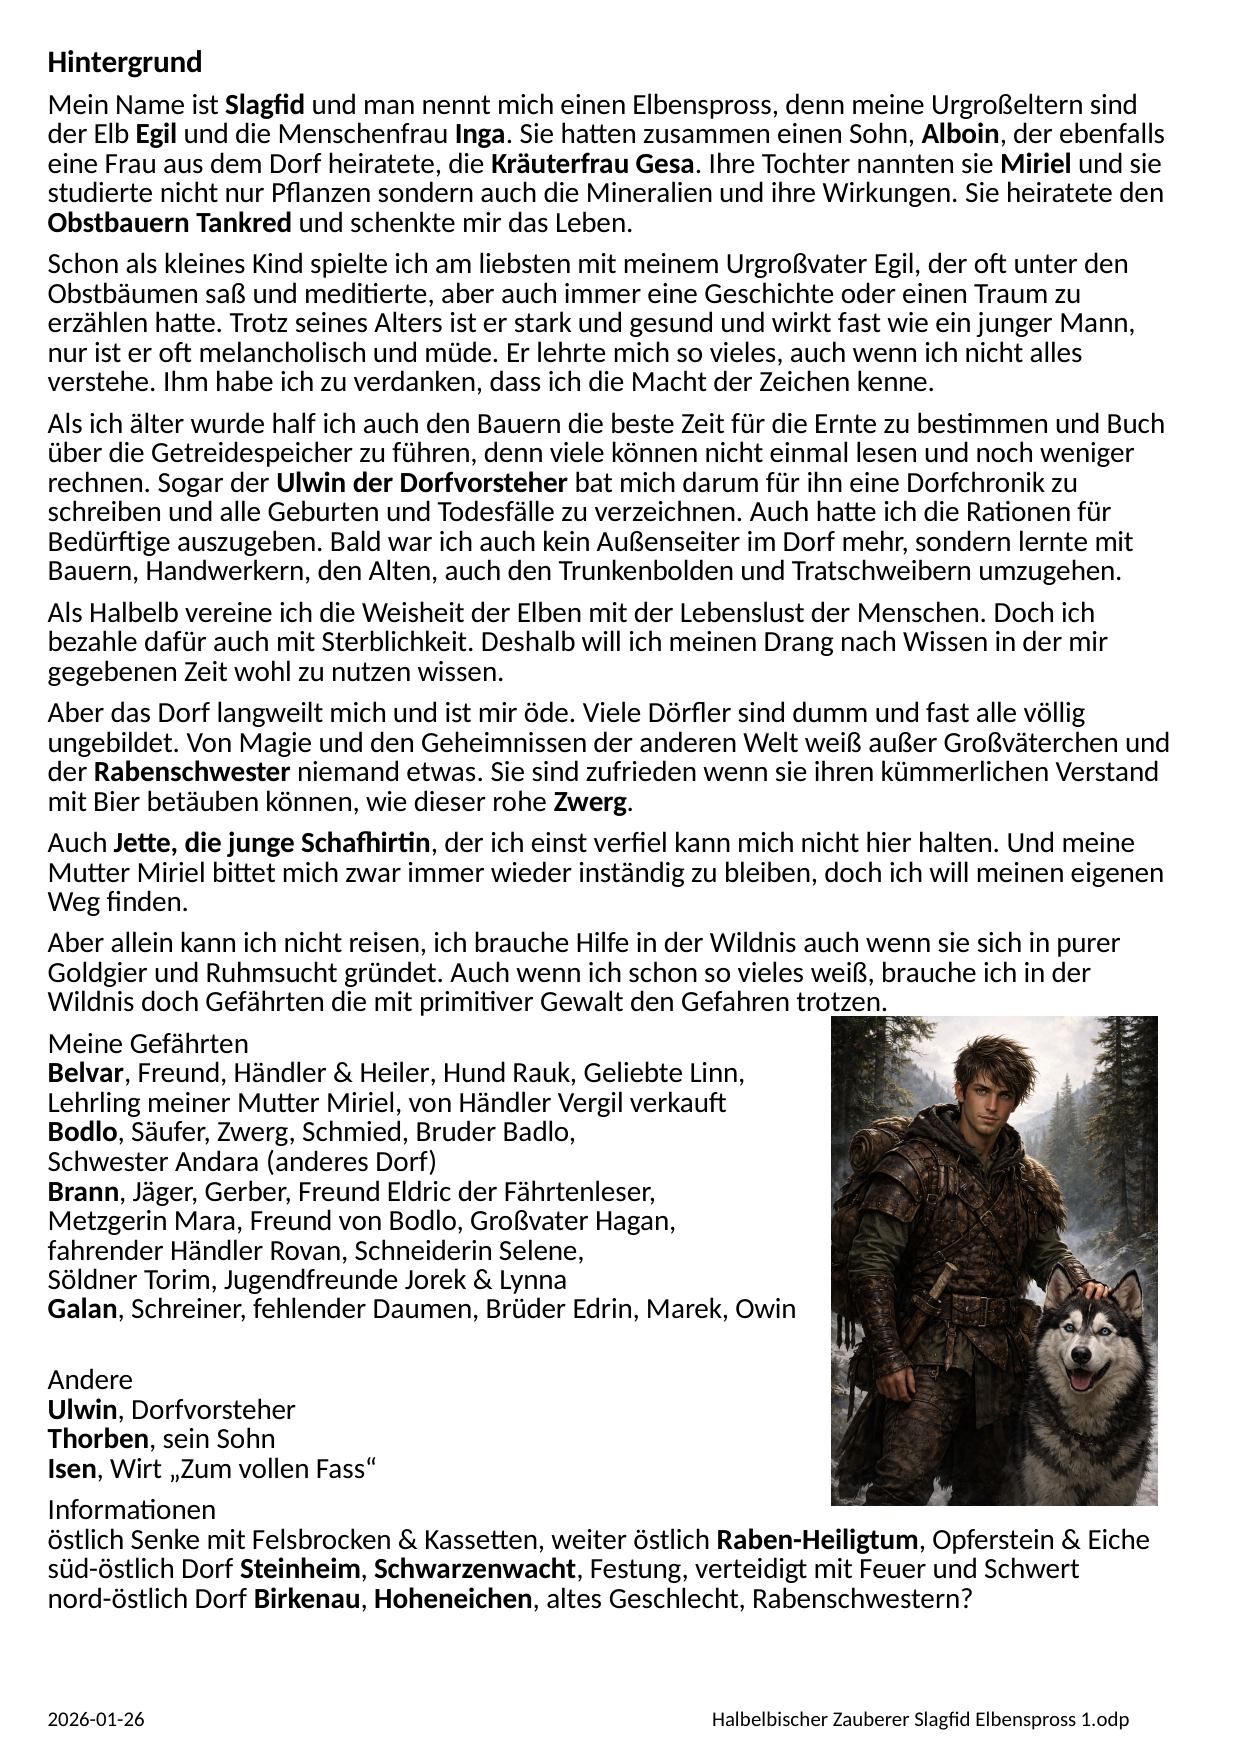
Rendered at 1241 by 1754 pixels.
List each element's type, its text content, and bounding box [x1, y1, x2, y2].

text_box Hintergrund Mein Name ist Slagfid und man nennt mich einen Elbenspross, denn meine Urgroßeltern sind der Elb Egil und die Menschenfrau Inga. Sie hatten zusammen einen Sohn, Alboin, der ebenfalls eine Frau aus dem Dorf heiratete, die Kräuterfrau Gesa. Ihre Tochter nannten sie Miriel und sie studierte nicht nur Pflanzen sondern auch die Mineralien und ihre Wirkungen. Sie heiratete den Obstbauern Tankred und schenkte mir das Leben. Schon als kleines Kind spielte ich am liebsten mit meinem Urgroßvater Egil, der oft unter den Obstbäumen saß und meditierte, aber auch immer eine Geschichte oder einen Traum zu erzählen hatte. Trotz seines Alters ist er stark und gesund und wirkt fast wie ein junger Mann, nur ist er oft melancholisch und müde. Er lehrte mich so vieles, auch wenn ich nicht alles verstehe. Ihm habe ich zu verdanken, dass ich die Macht der Zeichen kenne. Als ich älter wurde half ich auch den Bauern die beste Zeit für die Ernte zu bestimmen und Buch über die Getreidespeicher zu führen, denn viele können nicht einmal lesen und noch weniger rechnen. Sogar der Ulwin der Dorfvorsteher bat mich darum für ihn eine Dorfchronik zu schreiben und alle Geburten und Todesfälle zu verzeichnen. Auch hatte ich die Rationen für Bedürftige auszugeben. Bald war ich auch kein Außenseiter im Dorf mehr, sondern lernte mit Bauern, Handwerkern, den Alten, auch den Trunkenbolden und Tratschweibern umzugehen. Als Halbelb vereine ich die Weisheit der Elben mit der Lebenslust der Menschen. Doch ich bezahle dafür auch mit Sterblichkeit. Deshalb will ich meinen Drang nach Wissen in der mir gegebenen Zeit wohl zu nutzen wissen. Aber das Dorf langweilt mich und ist mir öde. Viele Dörfler sind dumm und fast alle völlig ungebildet. Von Magie und den Geheimnissen der anderen Welt weiß außer Großväterchen und der Rabenschwester niemand etwas. Sie sind zufrieden wenn sie ihren kümmerlichen Verstand mit Bier betäuben können, wie dieser rohe Zwerg. Auch Jette, die junge Schafhirtin, der ich einst verfiel kann mich nicht hier halten. Und meine Mutter Miriel bittet mich zwar immer wieder inständig zu bleiben, doch ich will meinen eigenen Weg finden. Aber allein kann ich nicht reisen, ich brauche Hilfe in der Wildnis auch wenn sie sich in purer Goldgier und Ruhmsucht gründet. Auch wenn ich schon so vieles weiß, brauche ich in der Wildnis doch Gefährten die mit primitiver Gewalt den Gefahren trotzen. Meine Gefährten Belvar, Freund, Händler & Heiler, Hund Rauk, Geliebte Linn, Lehrling meiner Mutter Miriel, von Händler Vergil verkauft Bodlo, Säufer, Zwerg, Schmied, Bruder Badlo, Schwester Andara (anderes Dorf) Brann, Jäger, Gerber, Freund Eldric der Fährtenleser, Metzgerin Mara, Freund von Bodlo, Großvater Hagan, fahrender Händler Rovan, Schneiderin Selene, Söldner Torim, Jugendfreunde Jorek & Lynna Galan, Schreiner, fehlender Daumen, Brüder Edrin, Marek, Owin Andere Ulwin, Dorfvorsteher Thorben, sein Sohn Isen, Wirt „Zum vollen Fass“ Informationen östlich Senke mit Felsbrocken & Kassetten, weiter östlich Raben-Heiligtum, Opferstein & Eiche süd-östlich Dorf Steinheim, Schwarzenwacht, Festung, verteidigt mit Feuer und Schwert nord-östlich Dorf Birkenau, Hoheneichen, altes Geschlecht, Rabenschwestern? 2026-01-26 Halbelbischer Zauberer Slagfid Elbenspross 1.odp [32, 41, 1187, 1754]
picture [831, 1016, 1158, 1506]
